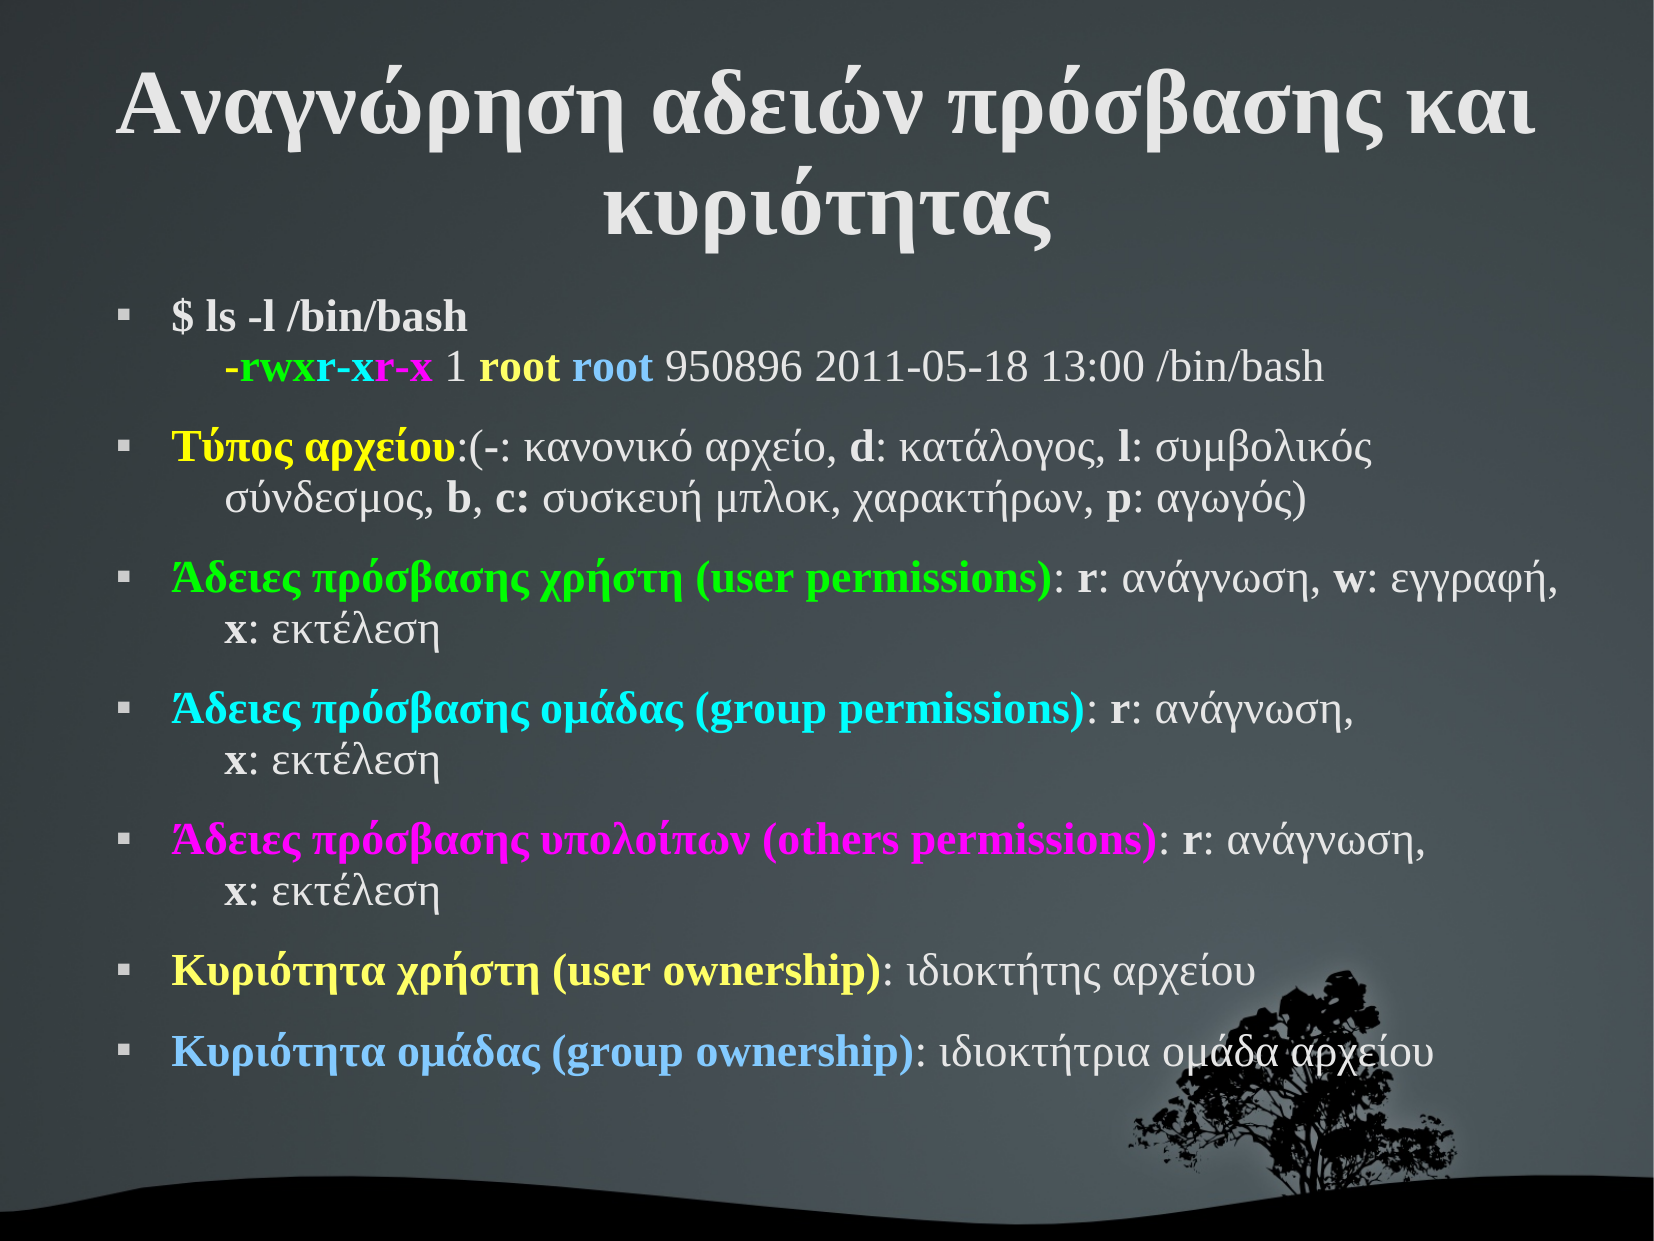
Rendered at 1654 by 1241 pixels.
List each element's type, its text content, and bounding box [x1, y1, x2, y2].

title Αναγνώρηση αδειών πρόσβασης και κυριότητας [82, 33, 1571, 273]
list $ ls -l /bin/bash -rwxr-xr-x 1 root root 950896 2011-05-18 13:00 /bin/bash Τύπος αρχείου:(-: κανονικό αρχείο, d: κατάλογος, l: συμβολικός σύνδεσμος, b, c: συσκευή μπλοκ, χαρακτήρων, p: αγωγός) Άδειες πρόσβασης χρήστη (user permissions): r: ανάγνωση, w: εγγραφή, x: εκτέλεση Άδειες πρόσβασης ομάδας (group permissions): r: ανάγνωση, x: εκτέλεση Άδειες πρόσβασης υπολοίπων (others permissions): r: ανάγνωση, x: εκτέλεση Κυριότητα χρήστη (user ownership): ιδιοκτήτης αρχείου Κυριότητα ομάδας (group ownership): ιδιοκτήτρια ομάδα αρχείου [82, 290, 1571, 1185]
picture [0, 0, 1654, 1241]
